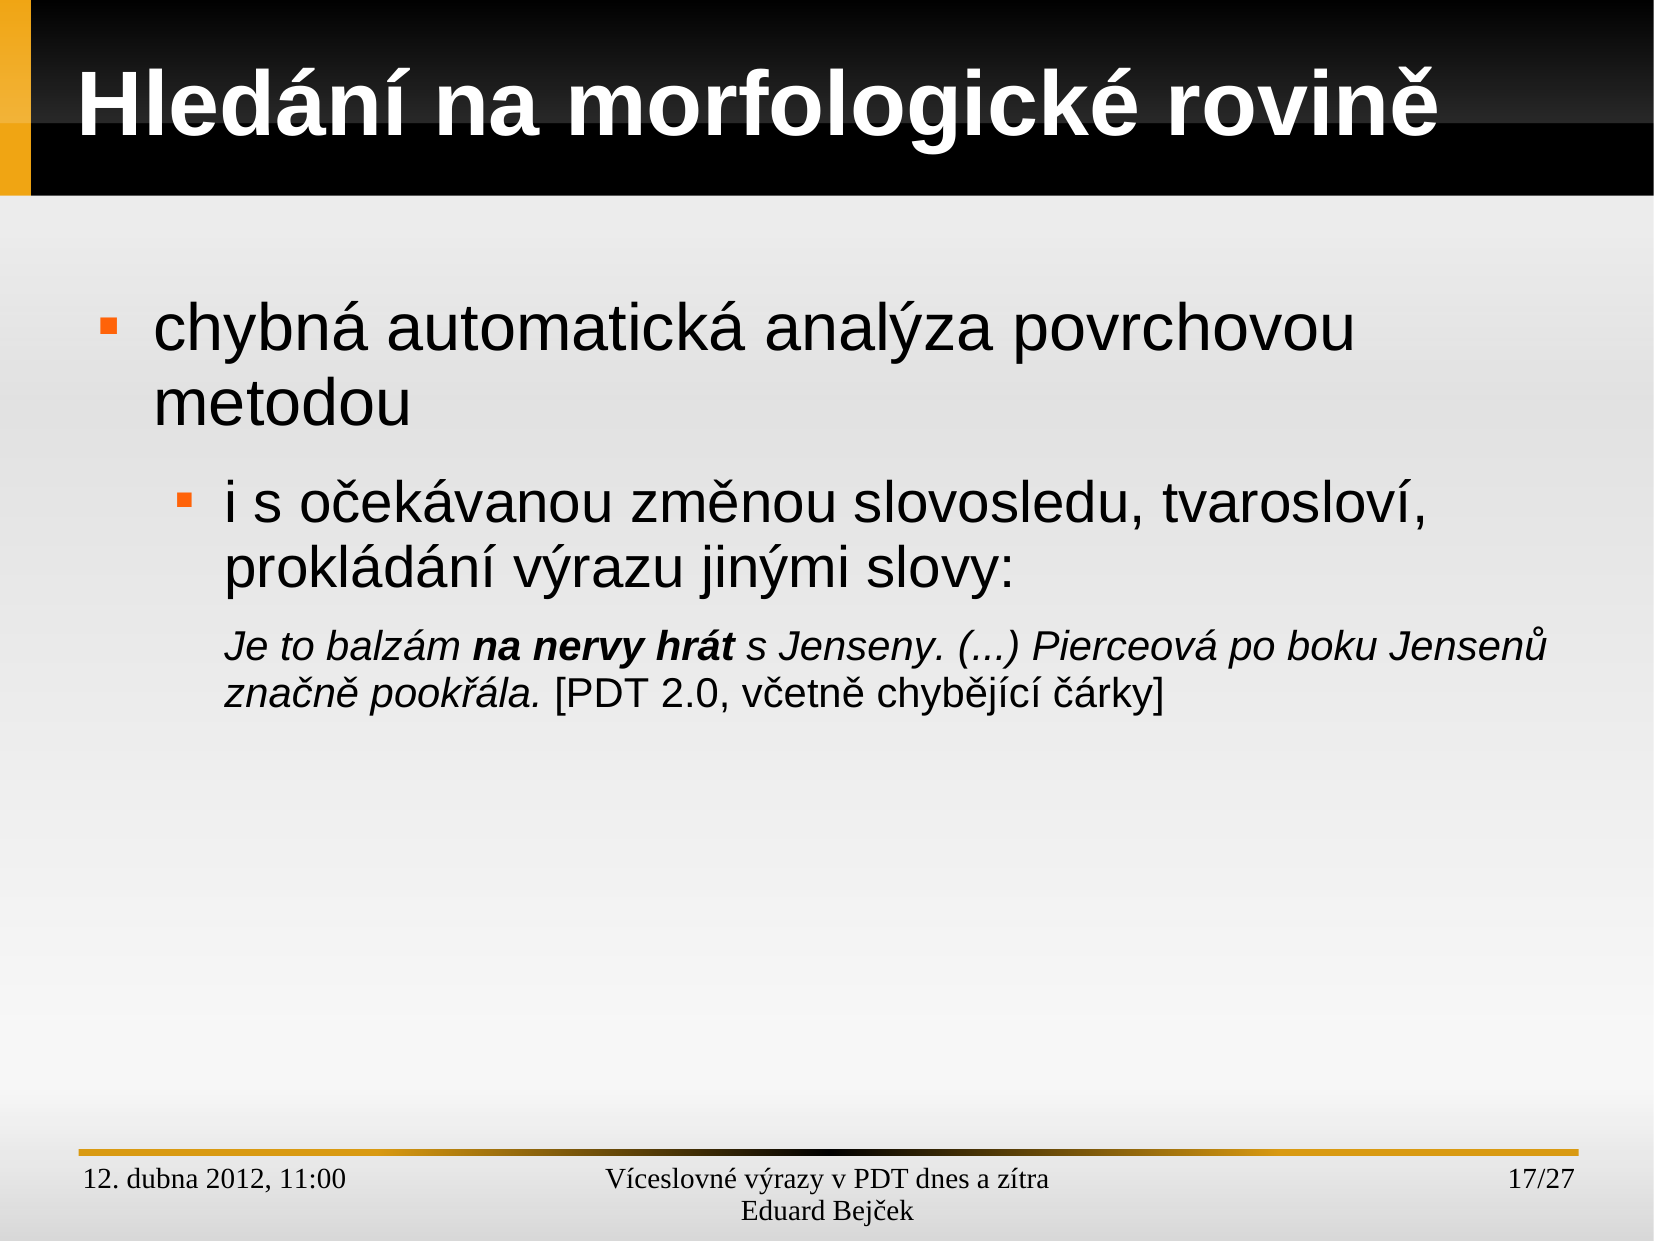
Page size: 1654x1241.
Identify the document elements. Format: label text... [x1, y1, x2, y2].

picture [0, 0, 1654, 1241]
list chybná automatická analýza povrchovou metodou i s očekávanou změnou slovosledu, tvarosloví, prokládání výrazu jinými slovy: Je to balzám na nervy hrát s Jenseny. (...) Pierceová po boku Jensenů značně pookřála. [PDT 2.0, včetně chybějící čárky] [82, 290, 1571, 1094]
title Hledání na morfologické rovině [76, 7, 1565, 200]
